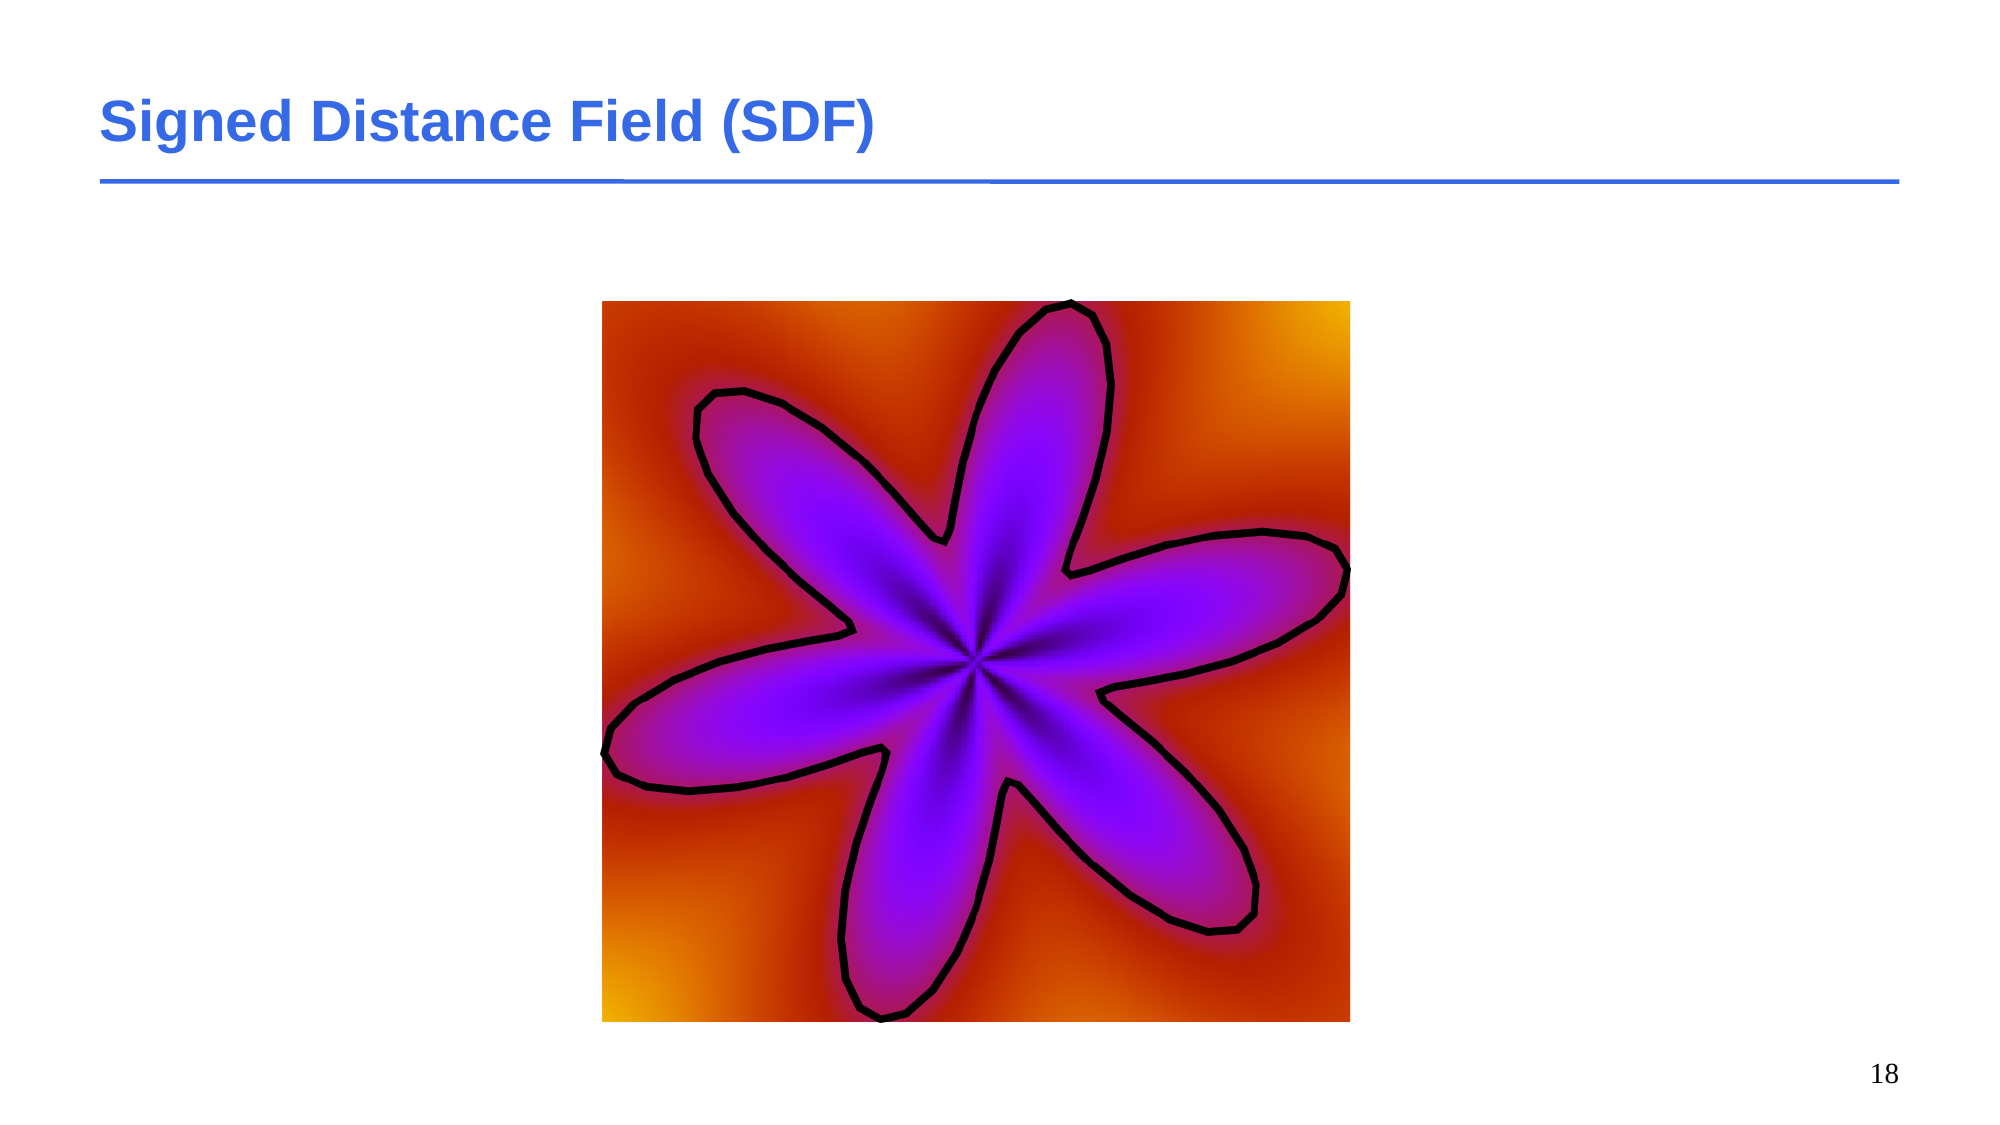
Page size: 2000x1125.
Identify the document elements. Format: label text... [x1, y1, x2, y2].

title Signed Distance Field (SDF) [99, 27, 1900, 215]
picture [600, 299, 1351, 1024]
